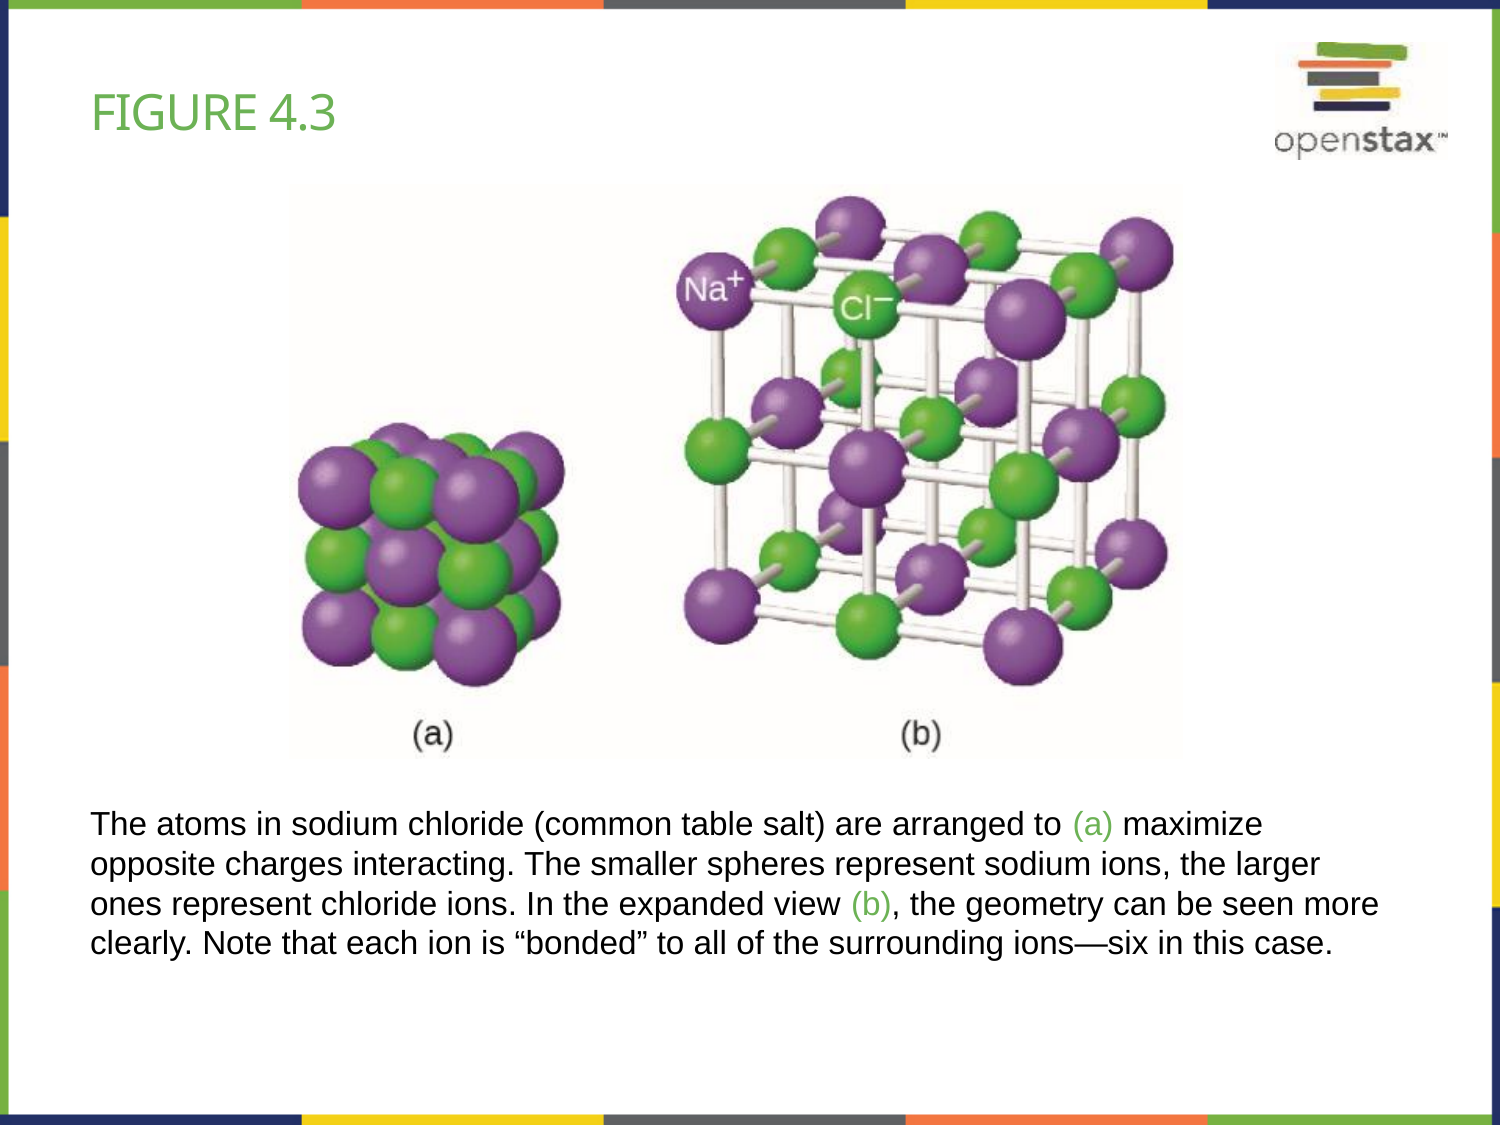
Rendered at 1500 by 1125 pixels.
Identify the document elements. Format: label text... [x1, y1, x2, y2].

title Figure 4.3 [75, 39, 1398, 148]
picture [0, 0, 1500, 1125]
list The atoms in sodium chloride (common table salt) are arranged to (a) maximize opposite charges interacting. The smaller spheres represent sodium ions, the larger ones represent chloride ions. In the expanded view (b), the geometry can be seen more clearly. Note that each ion is “bonded” to all of the surrounding ions—six in this case. [75, 794, 1398, 986]
